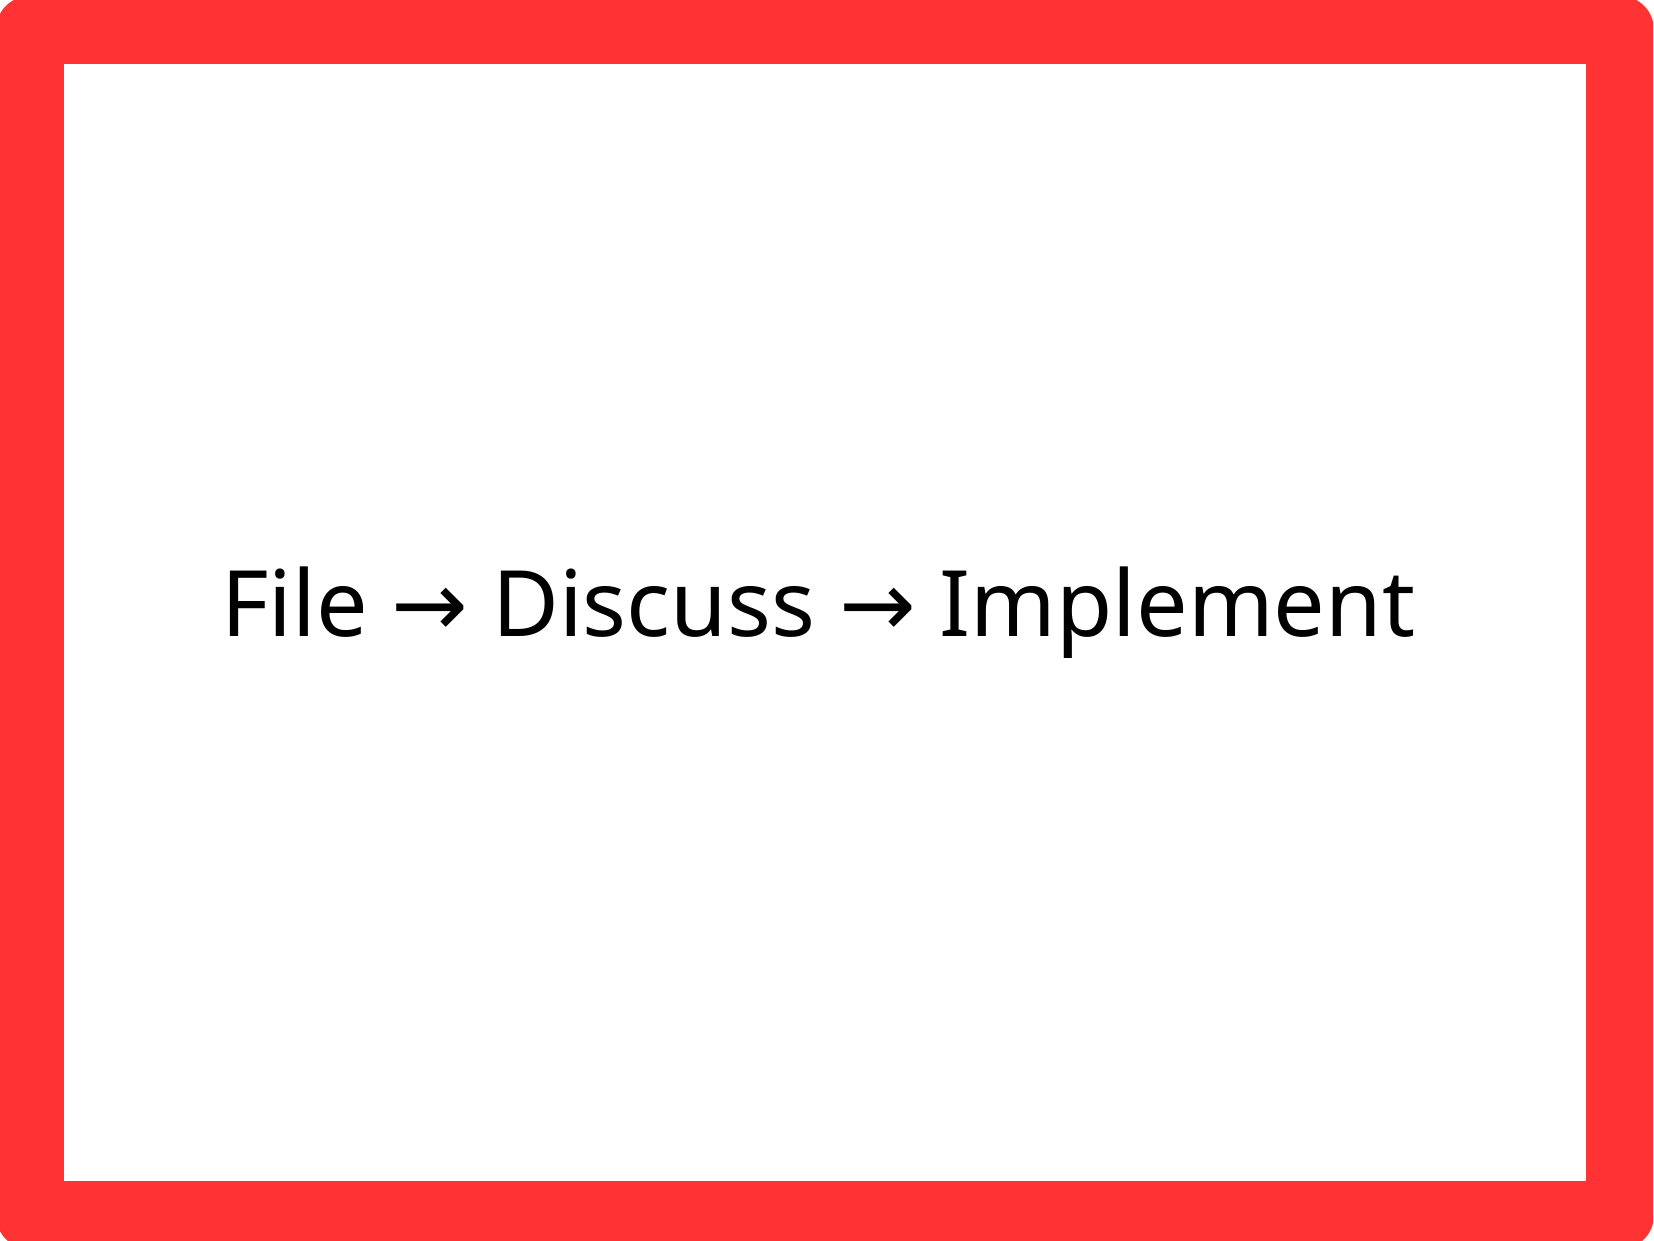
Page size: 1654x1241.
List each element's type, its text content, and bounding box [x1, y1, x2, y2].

title File → Discuss → Implement [75, 497, 1563, 706]
